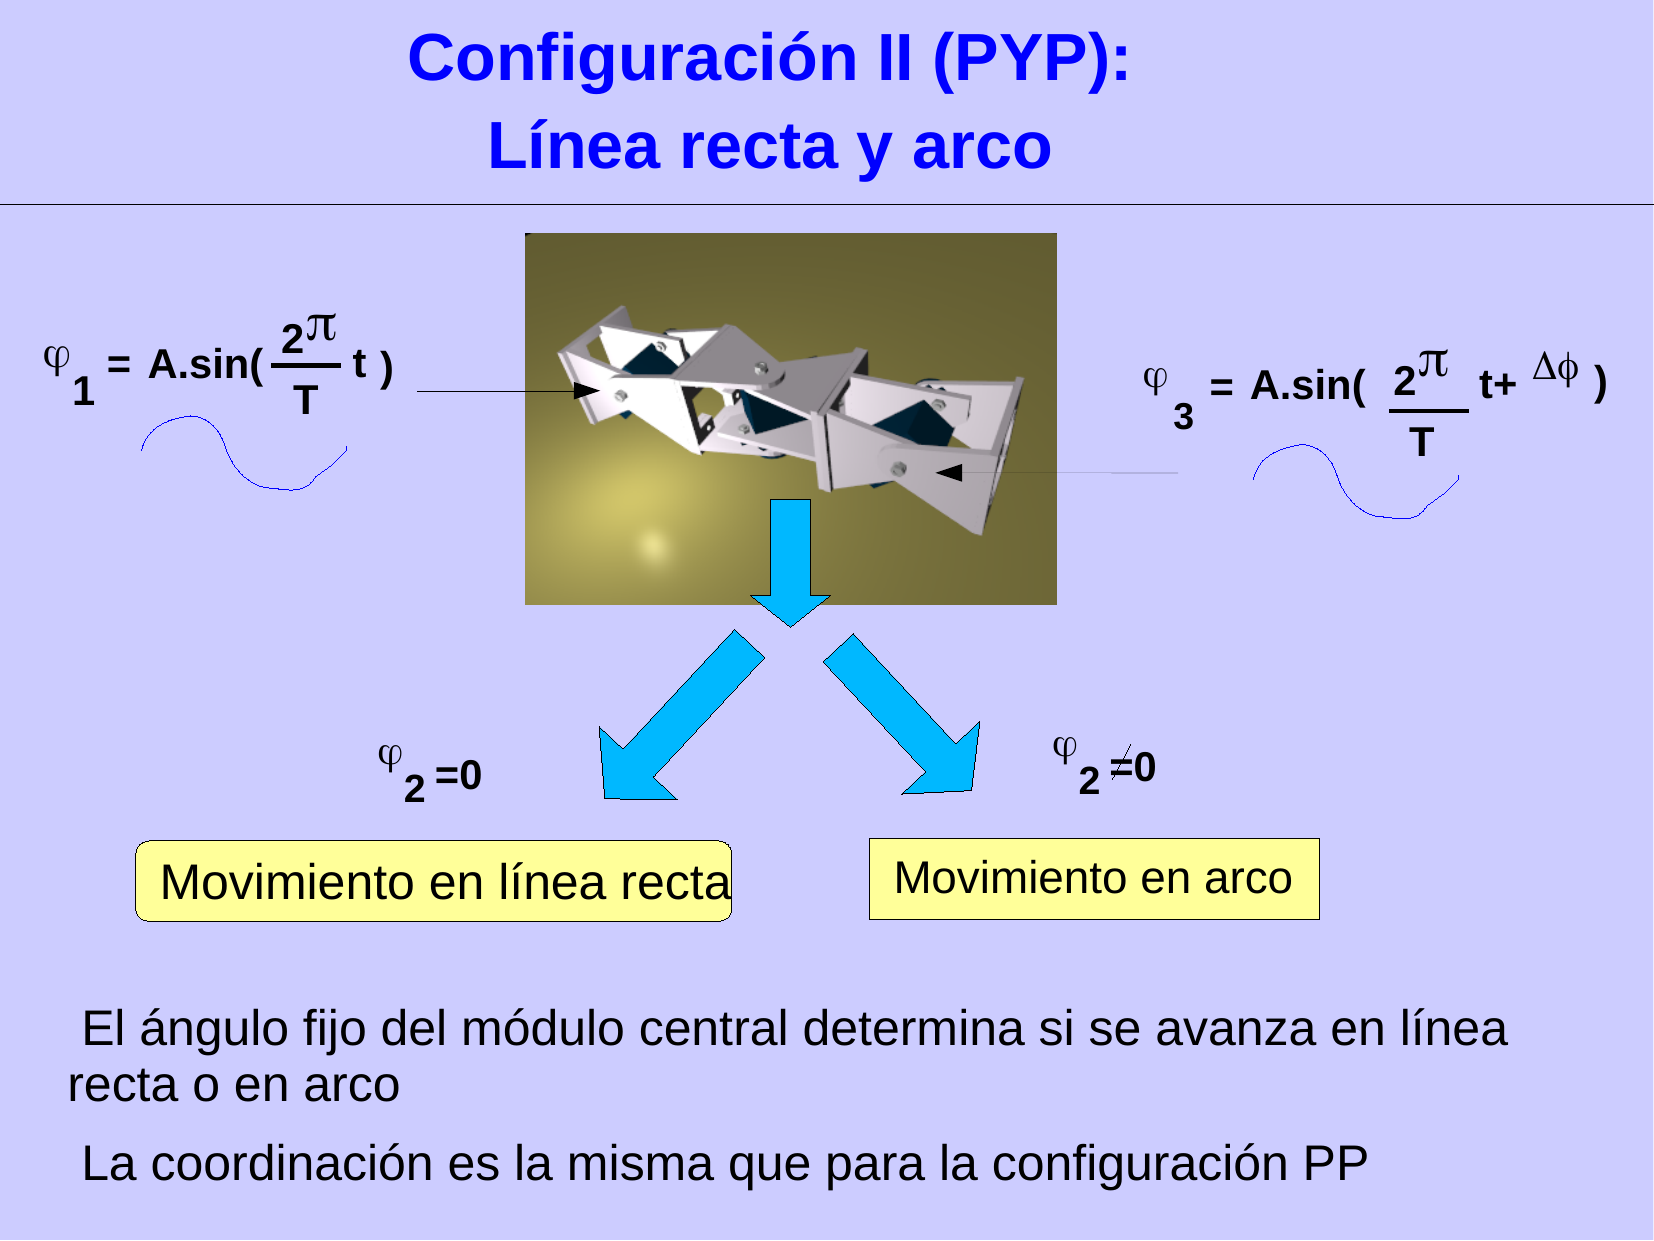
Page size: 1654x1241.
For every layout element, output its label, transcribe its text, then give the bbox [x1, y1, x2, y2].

text_box [750, 499, 831, 628]
text_box j [1142, 358, 1175, 428]
picture [525, 233, 1057, 605]
text_box T [1409, 418, 1445, 493]
text_box = [106, 340, 137, 408]
text_box 2 [280, 316, 309, 384]
text_box p [306, 301, 342, 376]
text_box T [293, 377, 324, 445]
text_box [599, 629, 765, 800]
text_box 3 [1173, 395, 1196, 447]
text_box [823, 633, 980, 795]
text_box Movimiento en línea recta [159, 854, 749, 910]
title Configuración II (PYP): Línea recta y arco [132, 0, 1408, 191]
text_box =0 [1109, 743, 1193, 824]
text_box p [1418, 336, 1450, 412]
text_box [135, 840, 732, 922]
text_box j [42, 335, 74, 396]
text_box [869, 838, 1320, 920]
text_box Movimiento en arco [893, 852, 1306, 908]
text_box t+ [1479, 361, 1518, 408]
text_box Df [1531, 350, 1592, 420]
text_box A.sin( [147, 340, 286, 408]
text_box ) [1594, 357, 1612, 426]
text_box 2 [1078, 758, 1101, 819]
text_box =0 [434, 751, 519, 832]
text_box 2 [1393, 357, 1425, 431]
text_box = [1209, 363, 1241, 432]
text_box ) [380, 343, 397, 411]
text_box El ángulo fijo del módulo central determina si se avanza en línea recta o en arco La coordinación es la misma que para la configuración PP [67, 1000, 1567, 1191]
text_box A.sin( [1249, 361, 1382, 430]
text_box j [377, 735, 410, 805]
text_box 1 [72, 367, 96, 431]
text_box t [352, 339, 386, 407]
text_box j [1052, 727, 1085, 797]
text_box 2 [403, 767, 427, 828]
